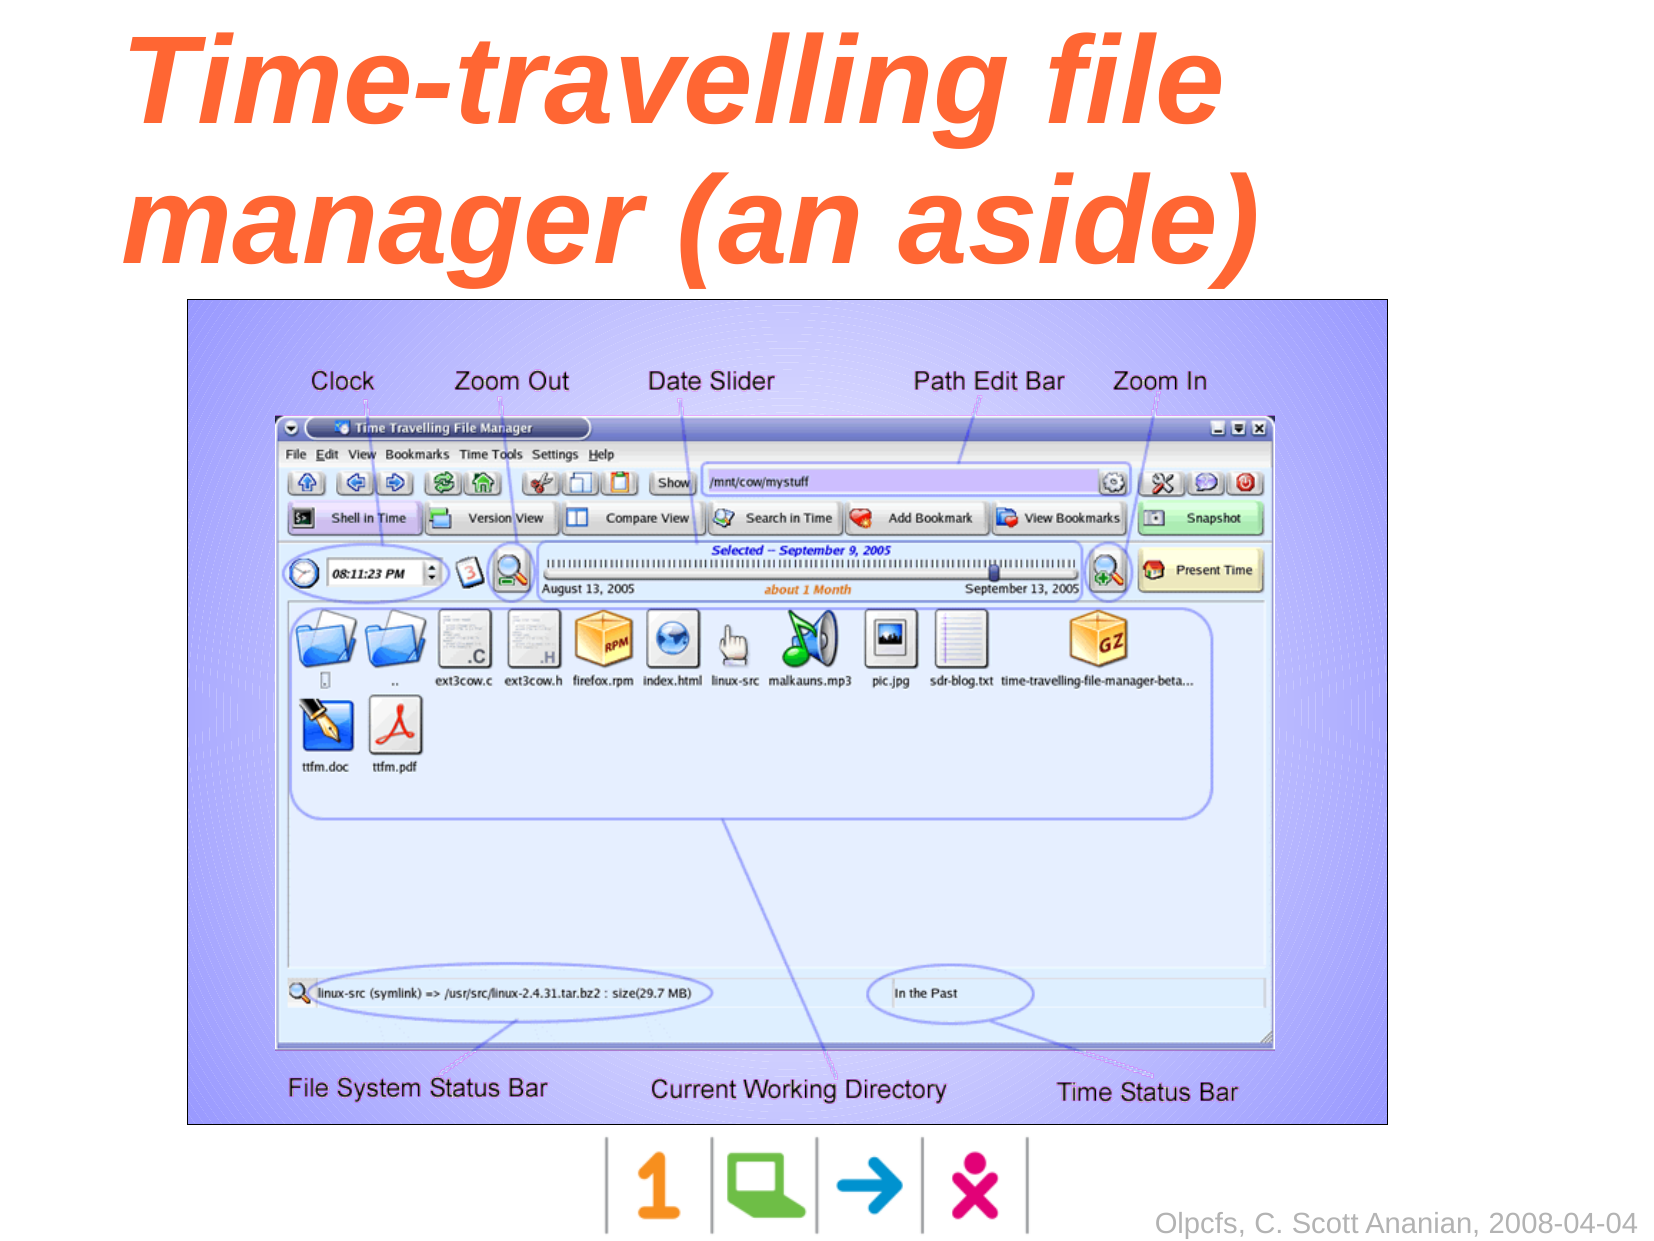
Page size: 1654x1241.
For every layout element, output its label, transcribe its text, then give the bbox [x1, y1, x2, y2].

picture [275, 337, 1275, 1124]
title Time-travelling file manager (an aside) [121, 10, 1534, 290]
picture [600, 1133, 1036, 1241]
text_box [187, 299, 1388, 1125]
